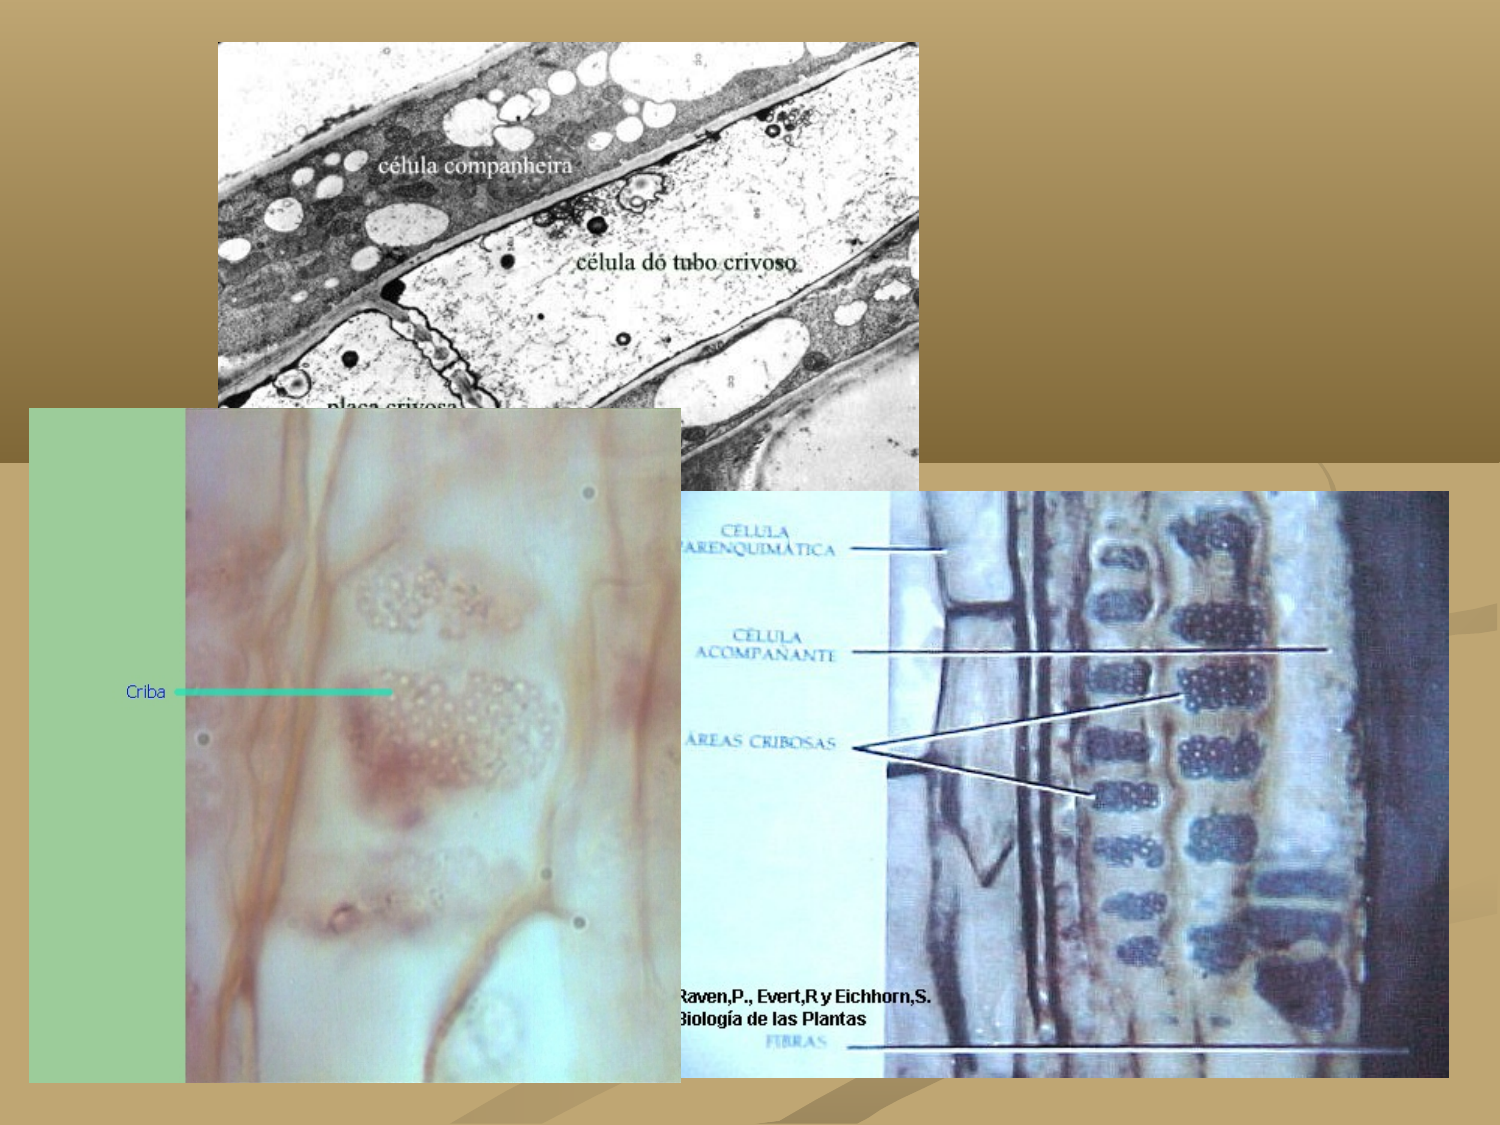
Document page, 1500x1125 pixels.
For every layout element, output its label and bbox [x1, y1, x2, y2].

picture [29, 42, 1449, 1083]
